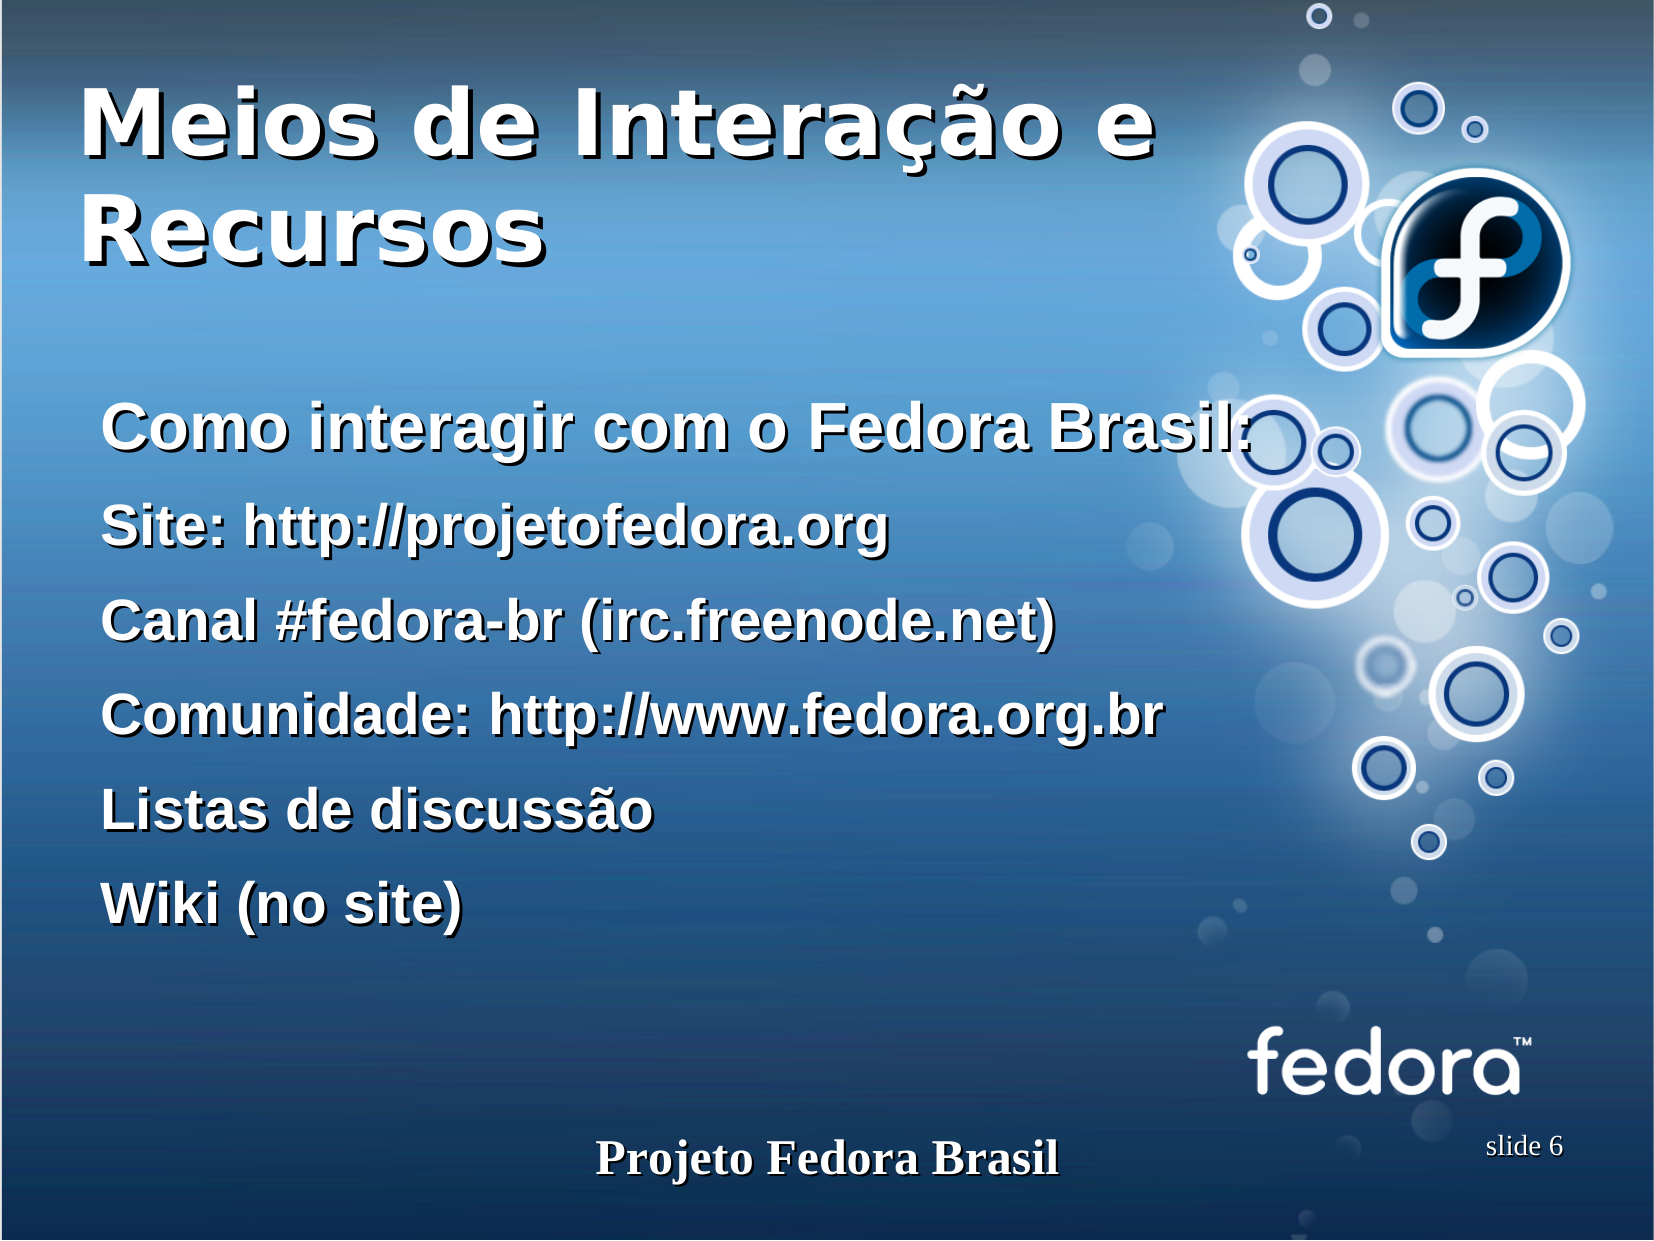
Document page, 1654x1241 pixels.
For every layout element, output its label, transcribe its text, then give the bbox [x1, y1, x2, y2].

picture [1, 0, 1654, 1240]
list Como interagir com o Fedora Brasil: Site: http://projetofedora.org Canal #fedora-br (irc.freenode.net) Comunidade: http://www.fedora.org.br Listas de discussão Wiki (no site) [82, 284, 1270, 1103]
title Meios de Interação e Recursos [76, 69, 1565, 284]
